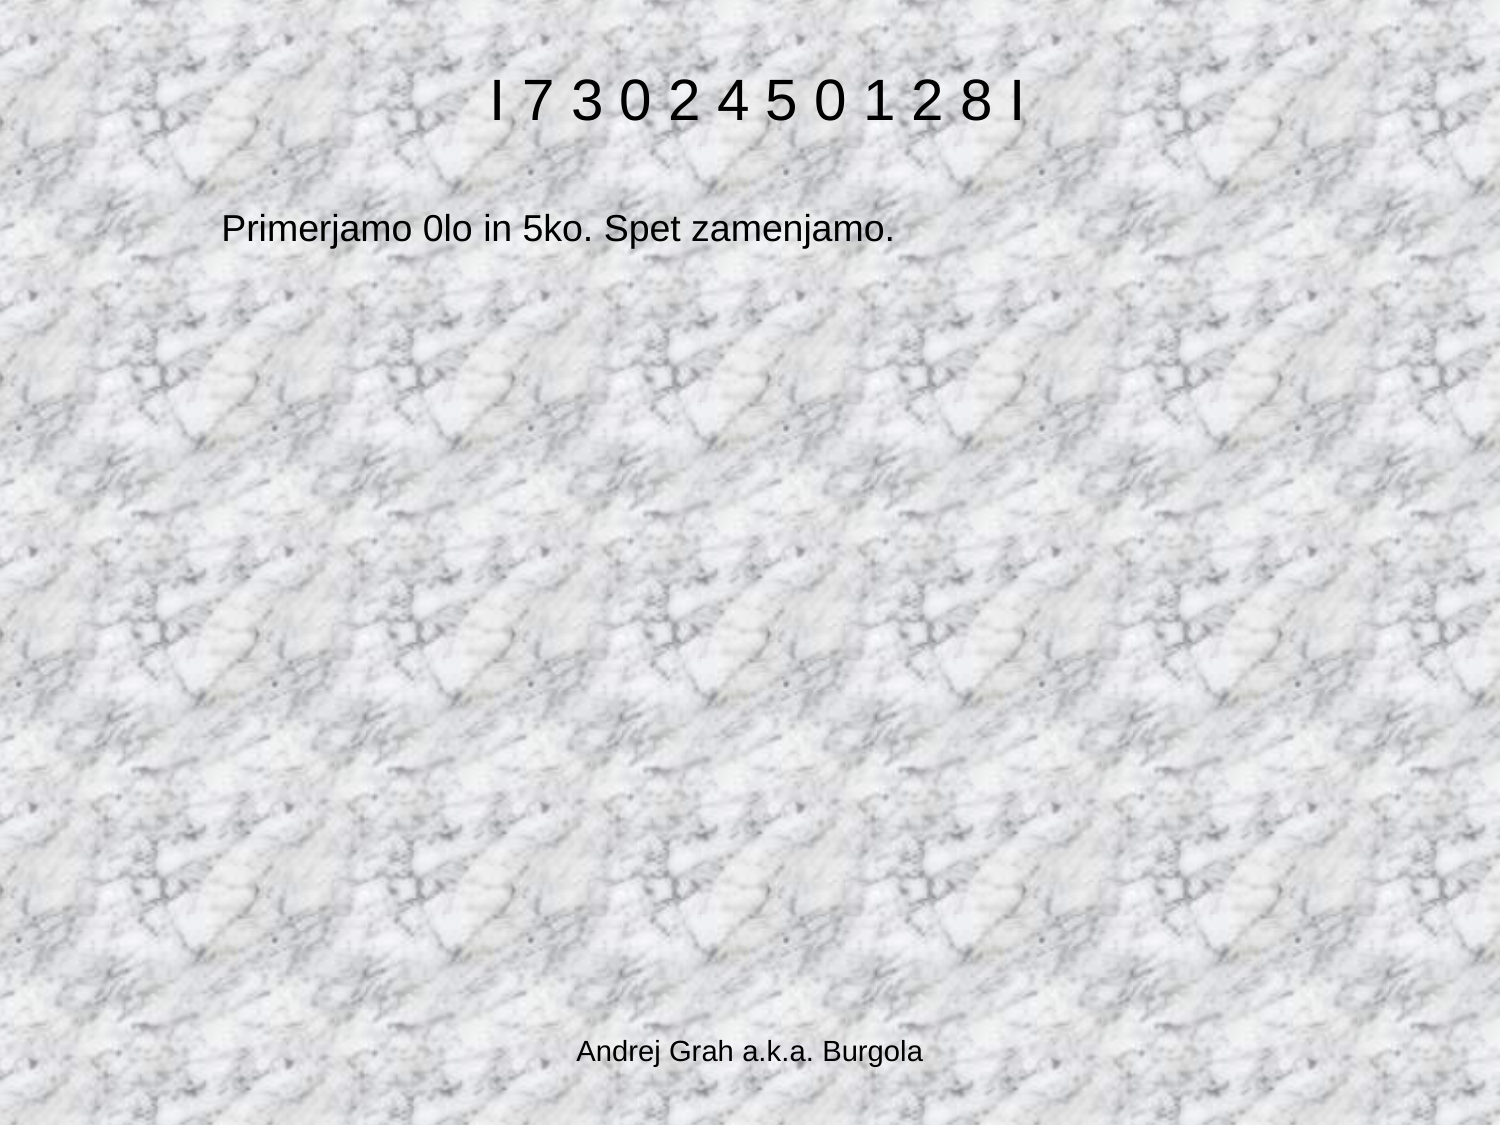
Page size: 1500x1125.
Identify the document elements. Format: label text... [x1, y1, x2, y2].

text_box I 7 3 0 2 4 5 0 1 2 8 I [265, 54, 1235, 141]
picture [0, 0, 1500, 1125]
text_box Primerjamo 0lo in 5ko. Spet zamenjamo. [206, 196, 1258, 257]
text_box Andrej Grah a.k.a. Burgola [512, 1024, 988, 1103]
